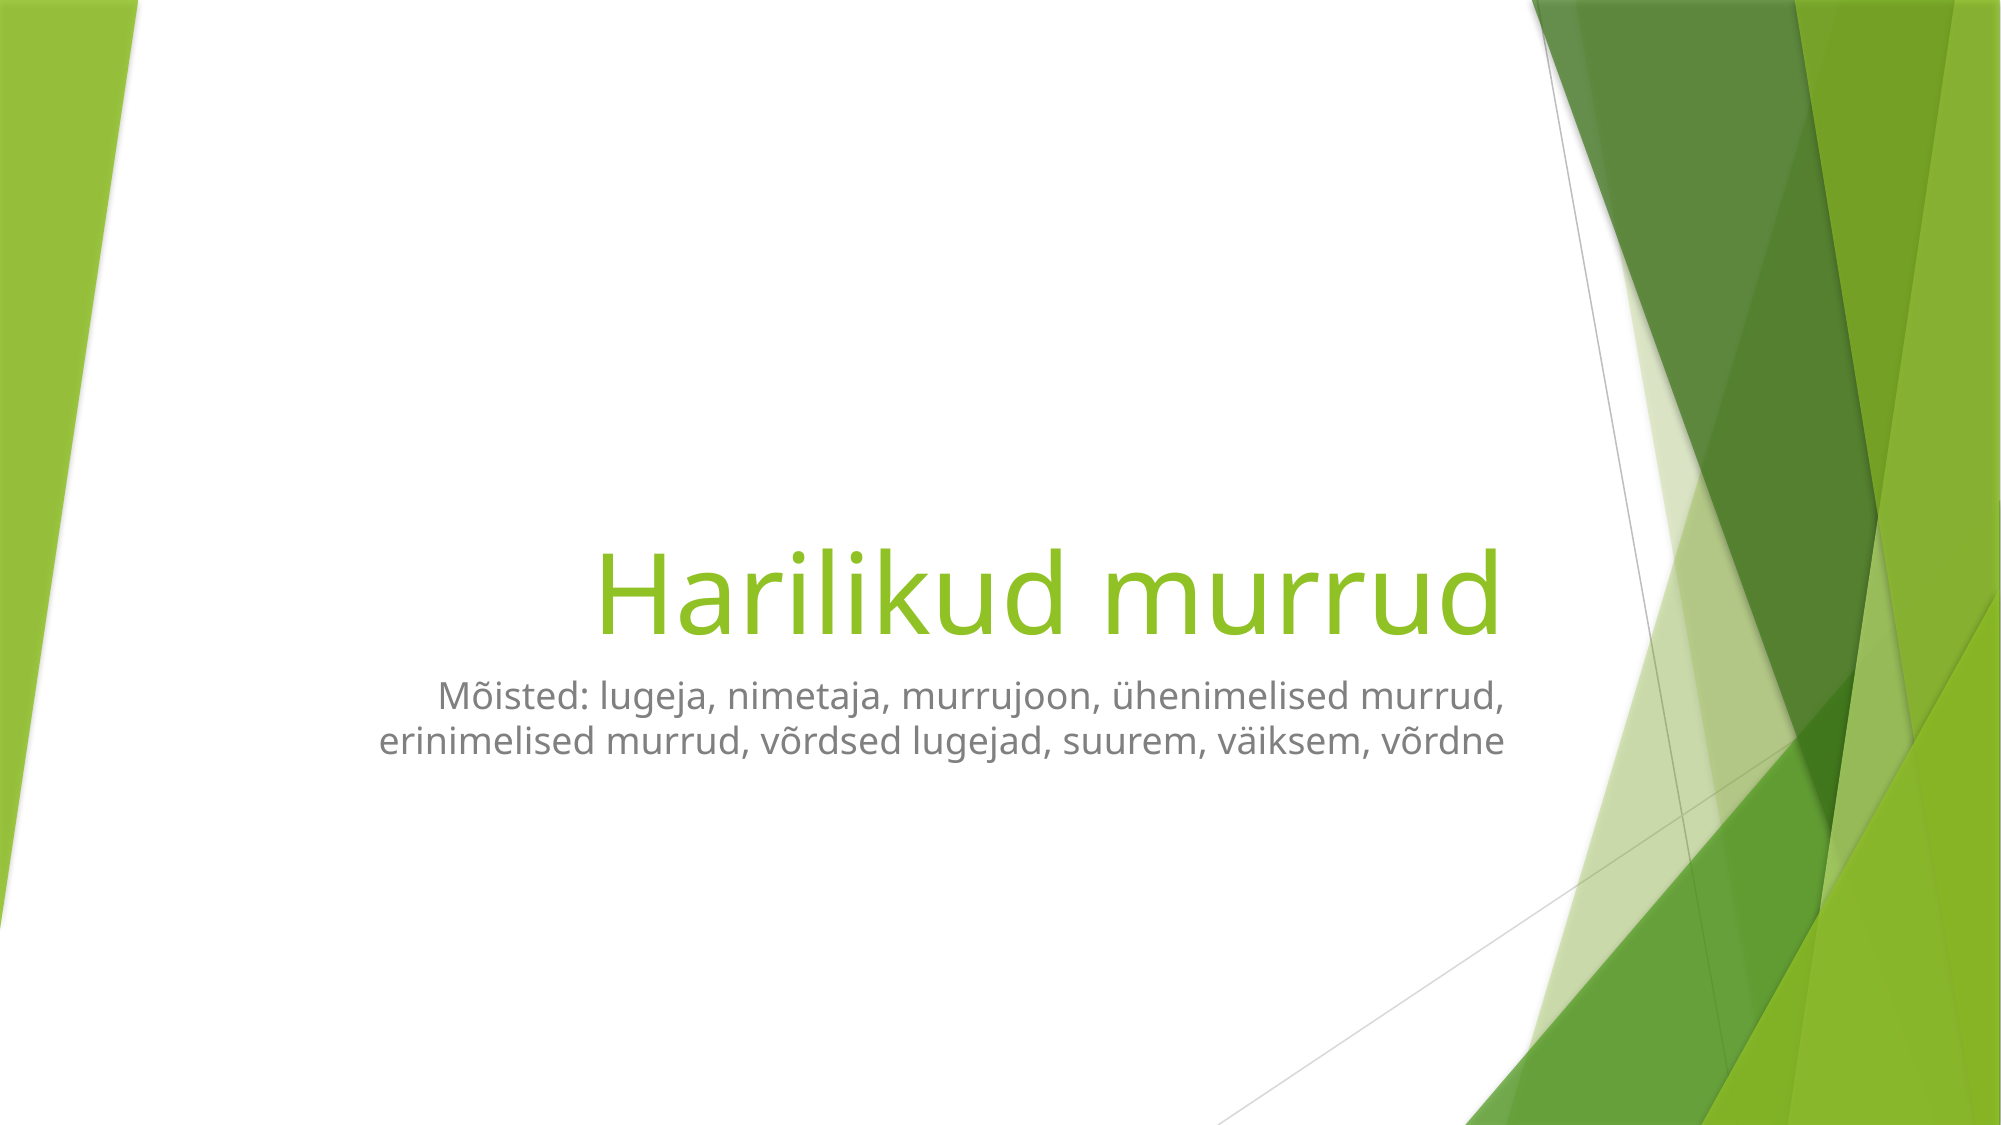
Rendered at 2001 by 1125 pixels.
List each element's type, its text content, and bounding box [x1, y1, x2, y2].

subtitle Mõisted: lugeja, nimetaja, murrujoon, ühenimelised murrud, erinimelised murrud, võrdsed lugejad, suurem, väiksem, võrdne [247, 664, 1522, 845]
title Harilikud murrud [247, 394, 1522, 664]
